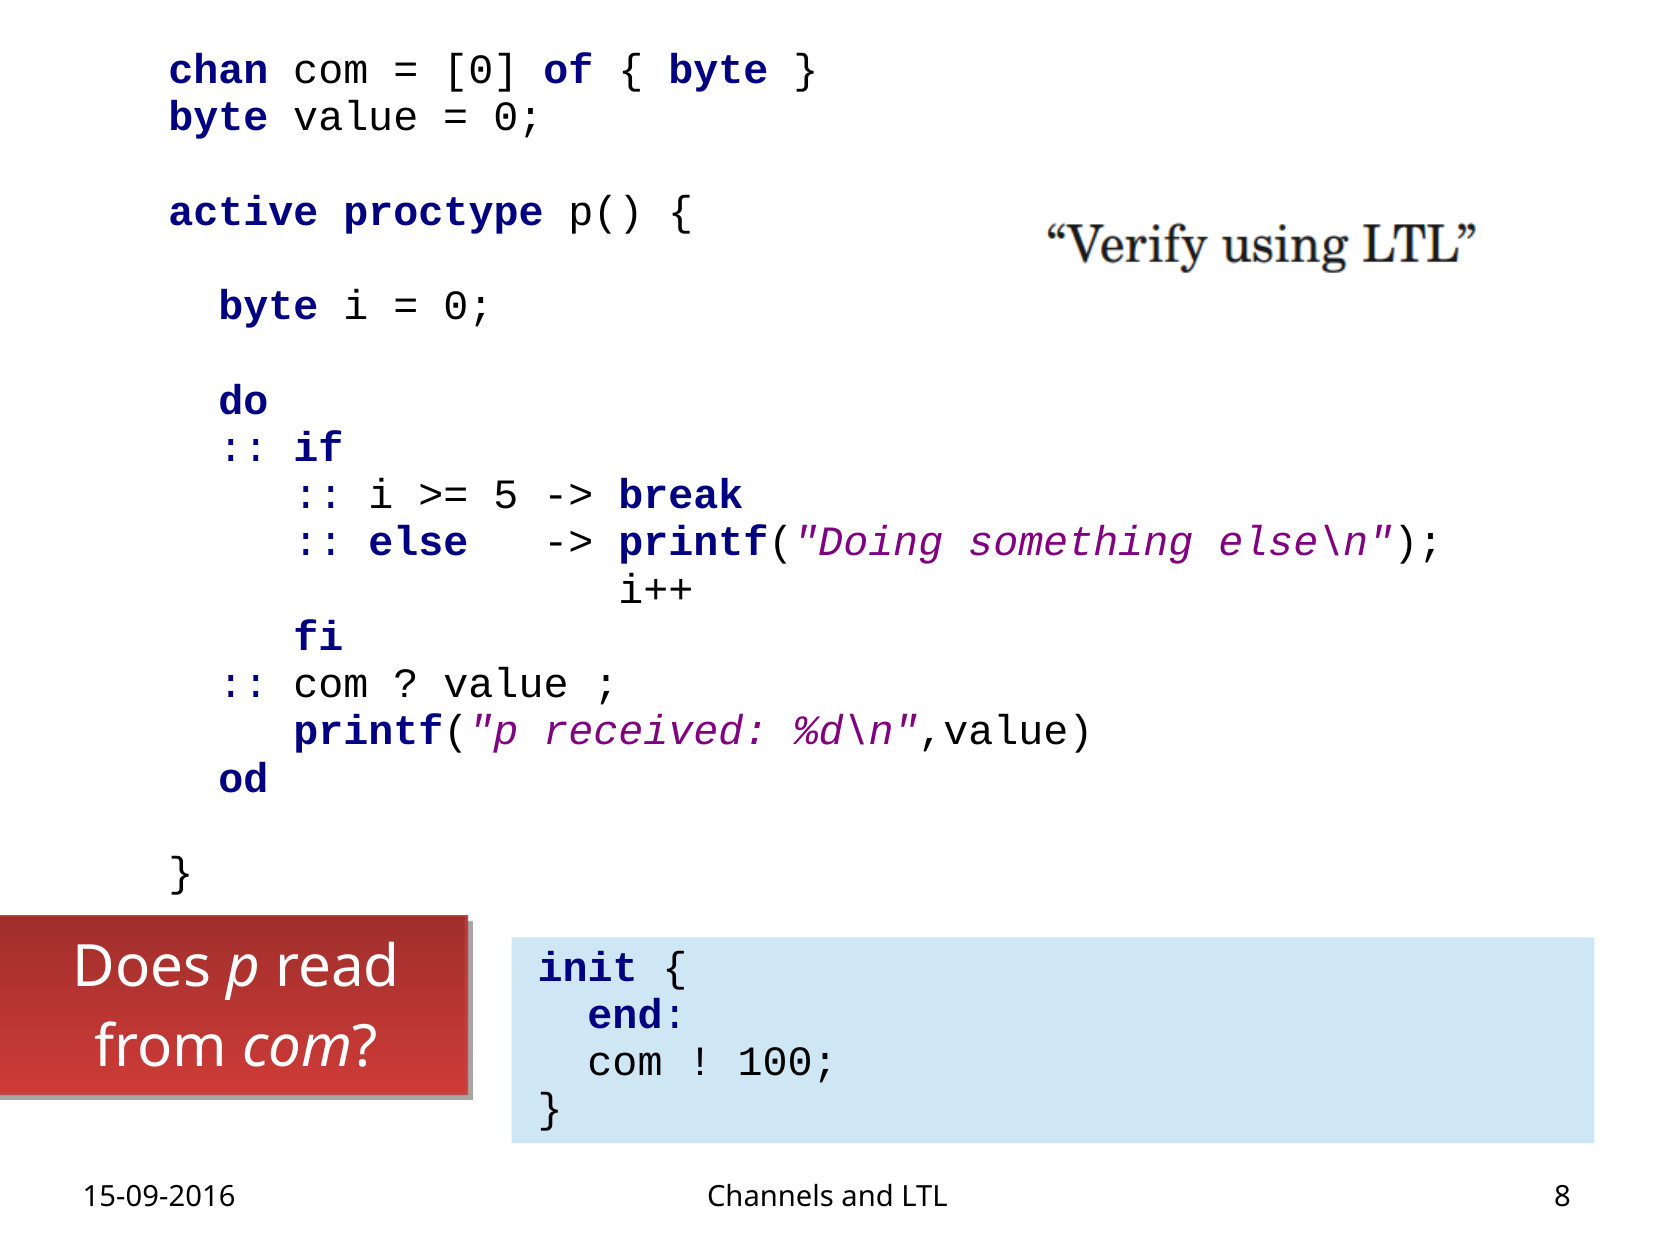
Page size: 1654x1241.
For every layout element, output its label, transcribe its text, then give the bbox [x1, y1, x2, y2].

picture [1033, 206, 1493, 287]
text_box chan com = [0] of { byte } byte value = 0; active proctype p() { byte i = 0; do :: if :: i >= 5 -> break :: else -> printf("Doing something else\n"); i++ fi :: com ? value ; printf("p received: %d\n",value) od } init { end: com ! 100; } [153, 41, 1459, 1143]
title Does p read from com? [0, 915, 153, 1093]
text_box [511, 937, 1595, 1144]
picture [0, 1093, 153, 1100]
